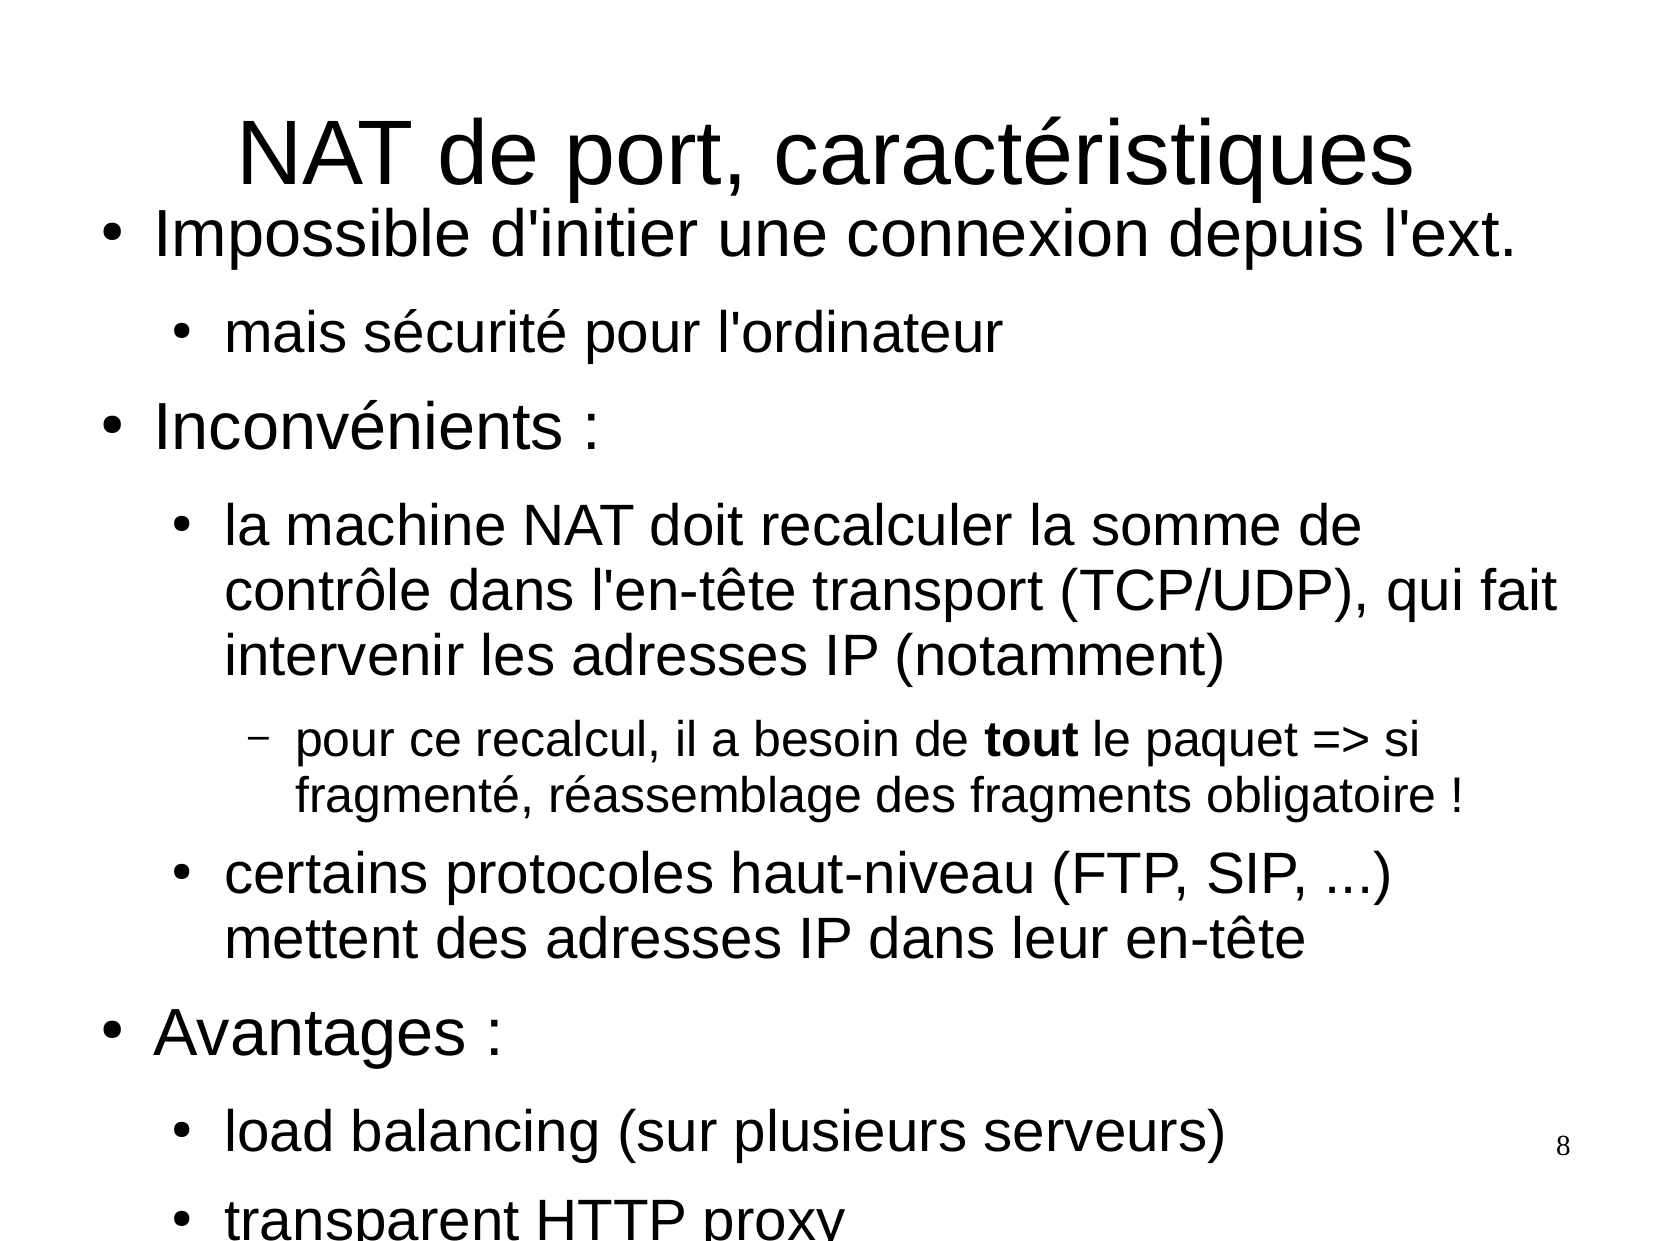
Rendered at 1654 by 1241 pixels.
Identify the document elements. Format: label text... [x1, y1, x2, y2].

list Impossible d'initier une connexion depuis l'ext. mais sécurité pour l'ordinateur Inconvénients : la machine NAT doit recalculer la somme de contrôle dans l'en-tête transport (TCP/UDP), qui fait intervenir les adresses IP (notamment) pour ce recalcul, il a besoin de tout le paquet => si fragmenté, réassemblage des fragments obligatoire ! certains protocoles haut-niveau (FTP, SIP, ...) mettent des adresses IP dans leur en-tête Avantages : load balancing (sur plusieurs serveurs) transparent HTTP proxy [82, 195, 1571, 1241]
title NAT de port, caractéristiques [82, 49, 1571, 195]
